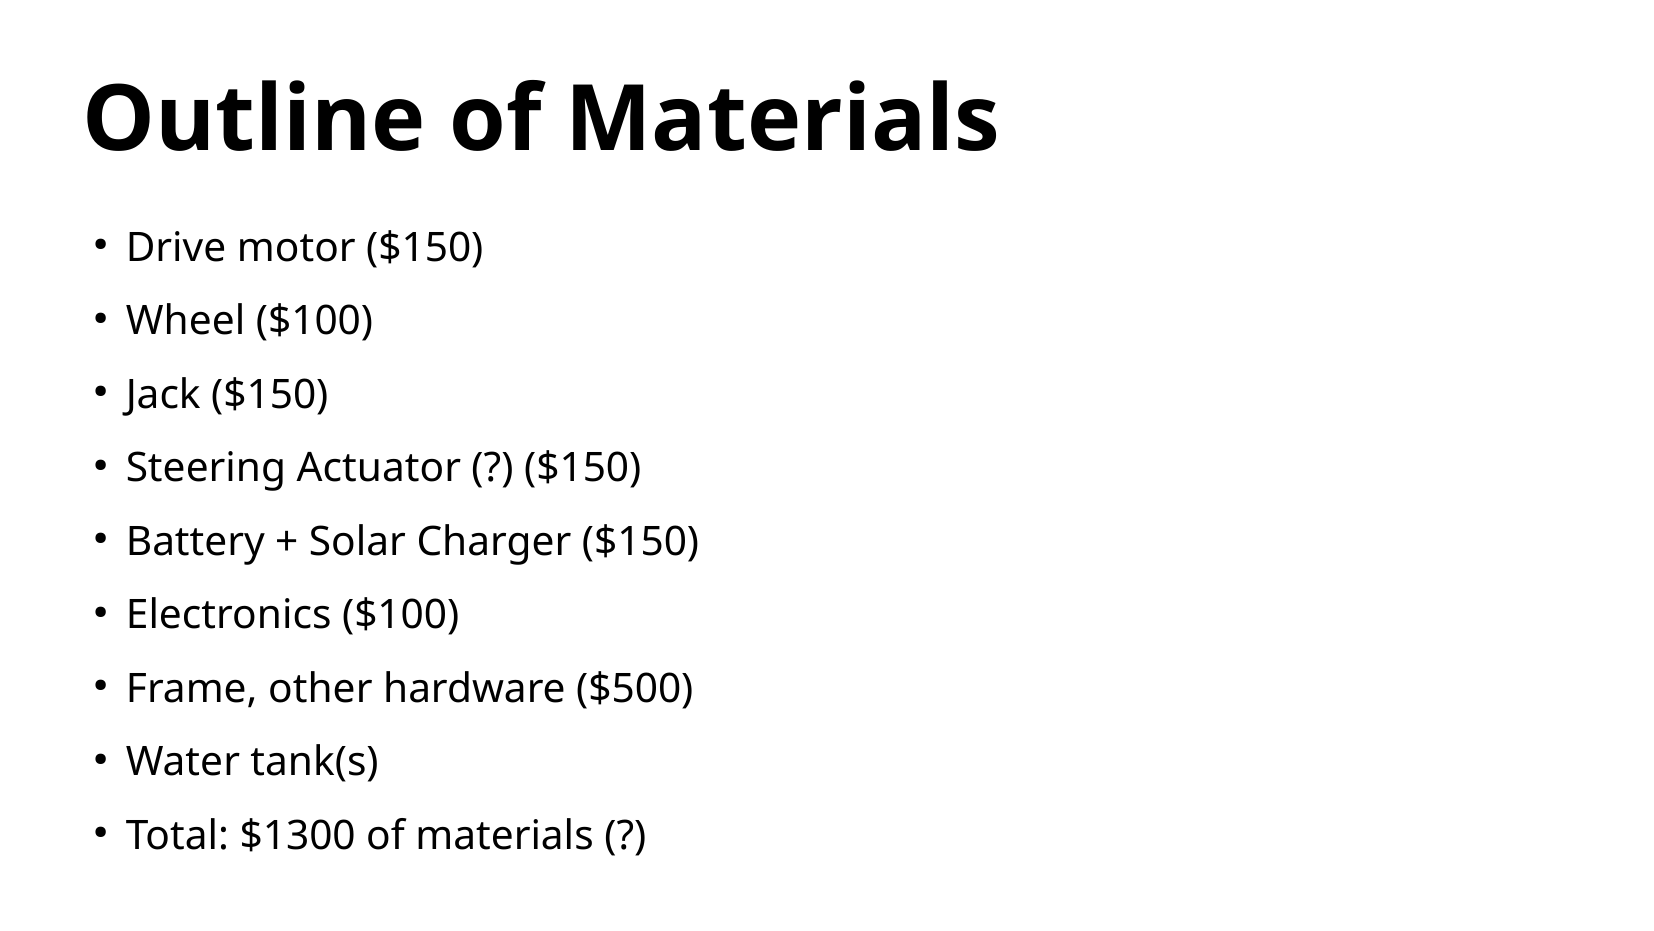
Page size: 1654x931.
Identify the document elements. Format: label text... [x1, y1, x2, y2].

title Outline of Materials [82, 37, 1571, 193]
list Drive motor ($150) Wheel ($100) Jack ($150) Steering Actuator (?) ($150) Battery + Solar Charger ($150) Electronics ($100) Frame, other hardware ($500) Water tank(s) Total: $1300 of materials (?) [82, 217, 1571, 863]
